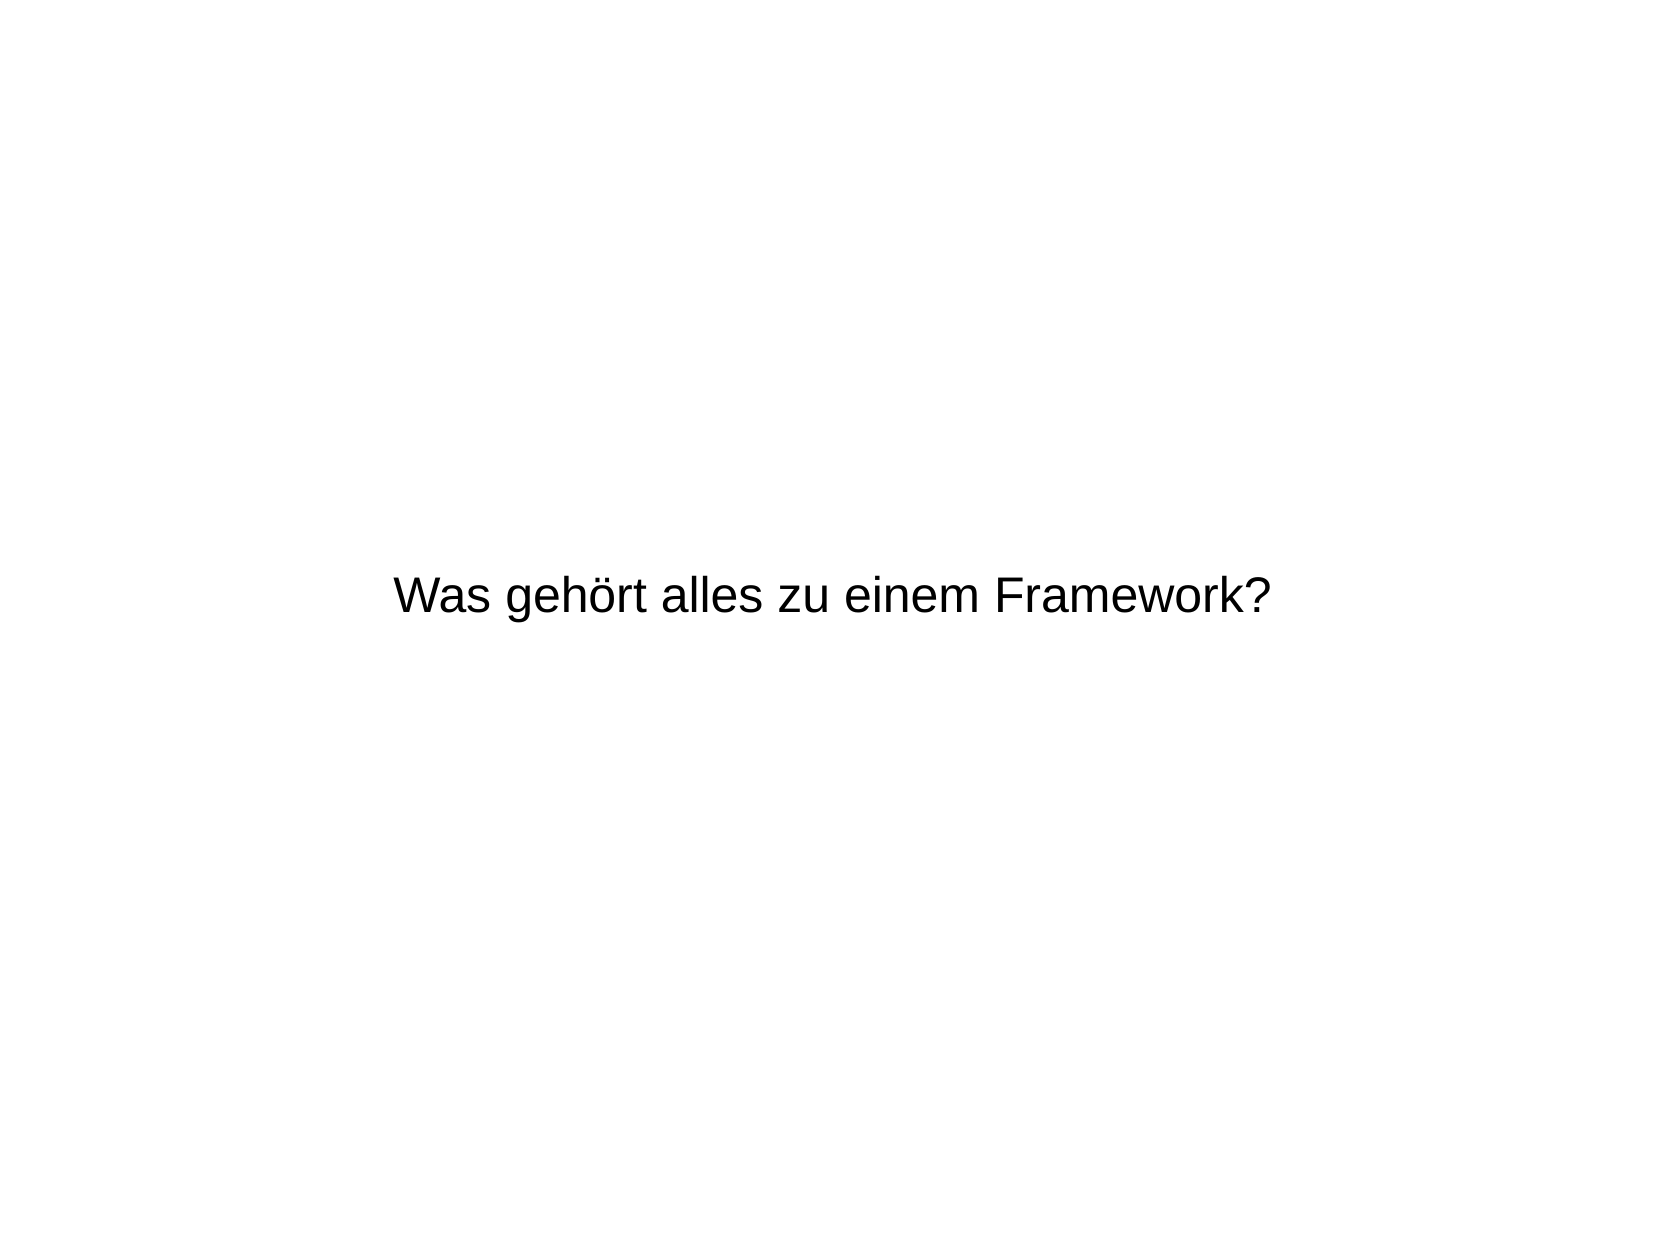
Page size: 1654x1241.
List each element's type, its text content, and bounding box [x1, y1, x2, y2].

text_box Was gehört alles zu einem Framework? [88, 565, 1577, 626]
